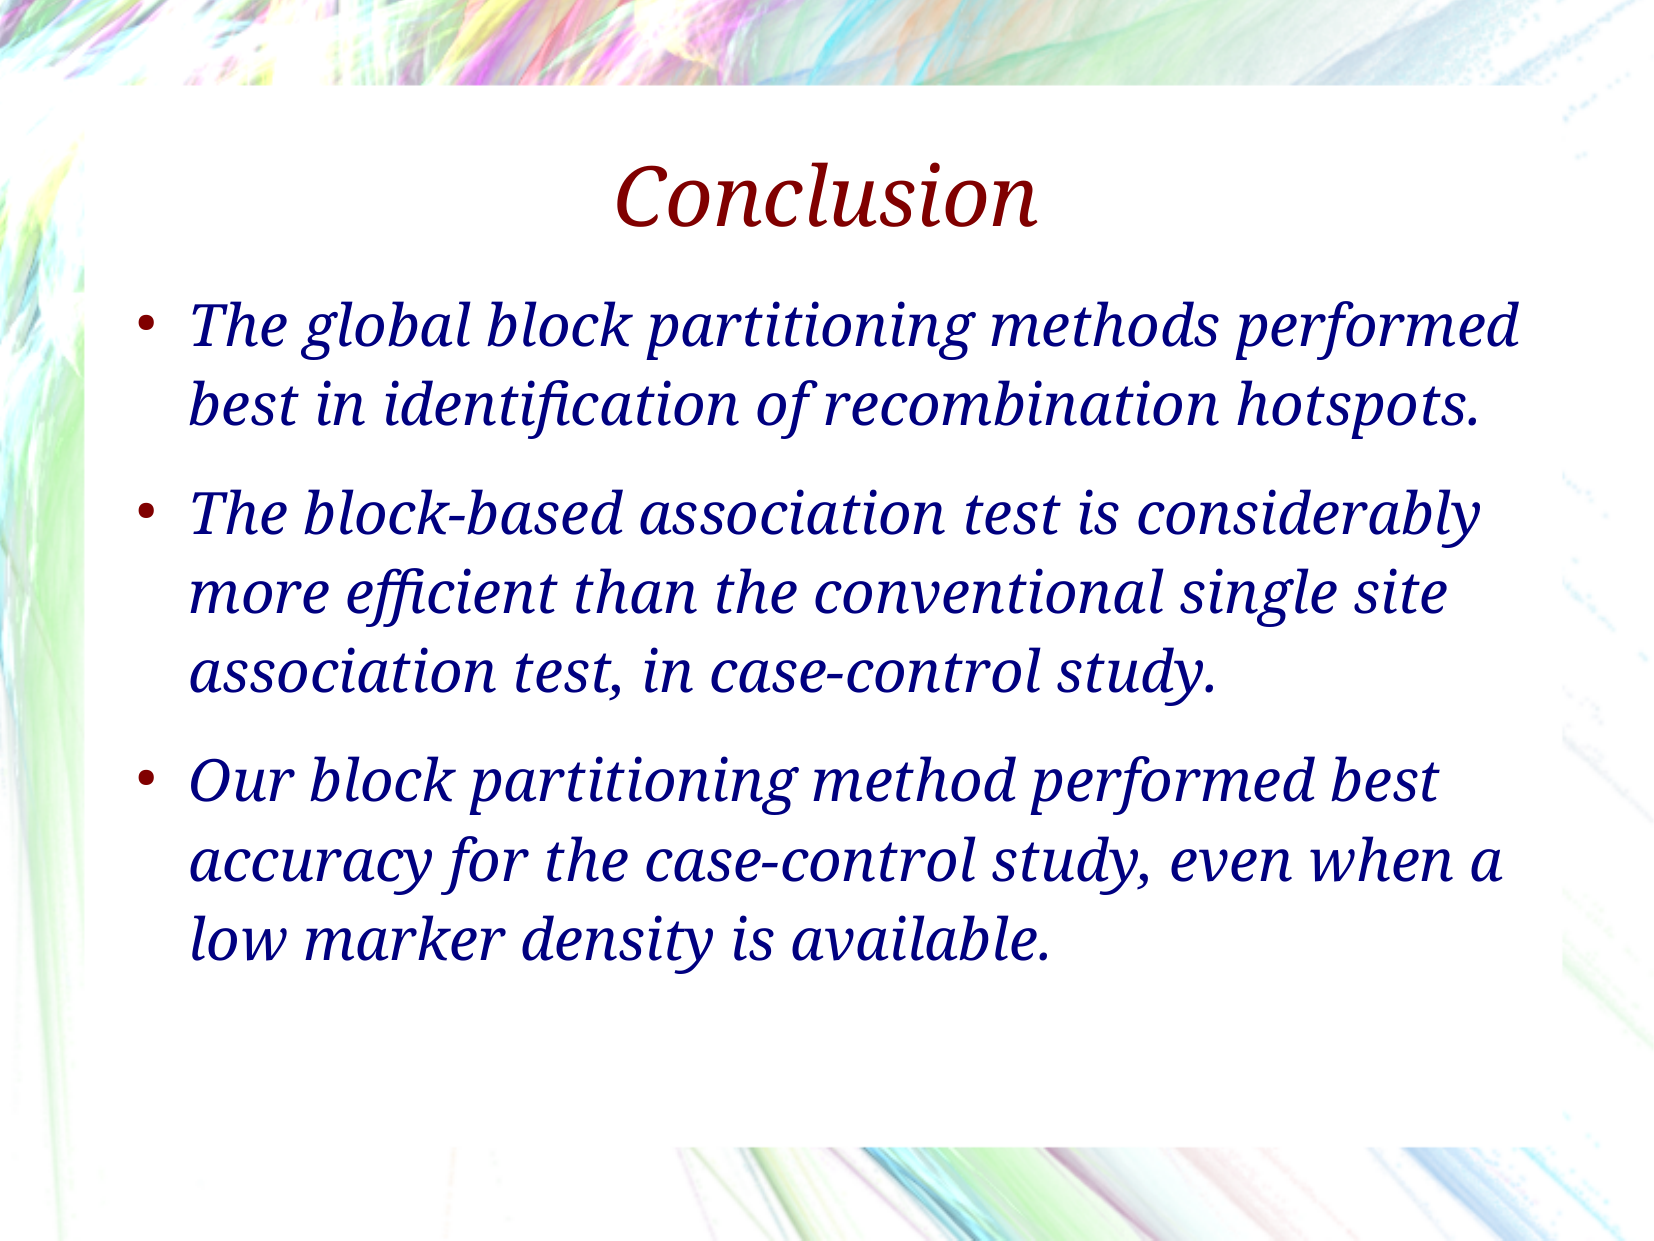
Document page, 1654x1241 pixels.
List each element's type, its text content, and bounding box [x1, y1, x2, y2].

picture [0, 0, 1654, 1241]
title Conclusion [82, 139, 1571, 249]
list The global block partitioning methods performed best in identification of recombination hotspots. The block-based association test is considerably more efficient than the conventional single site association test, in case-control study. Our block partitioning method performed best accuracy for the case-control study, even when a low marker density is available. [118, 284, 1571, 1089]
